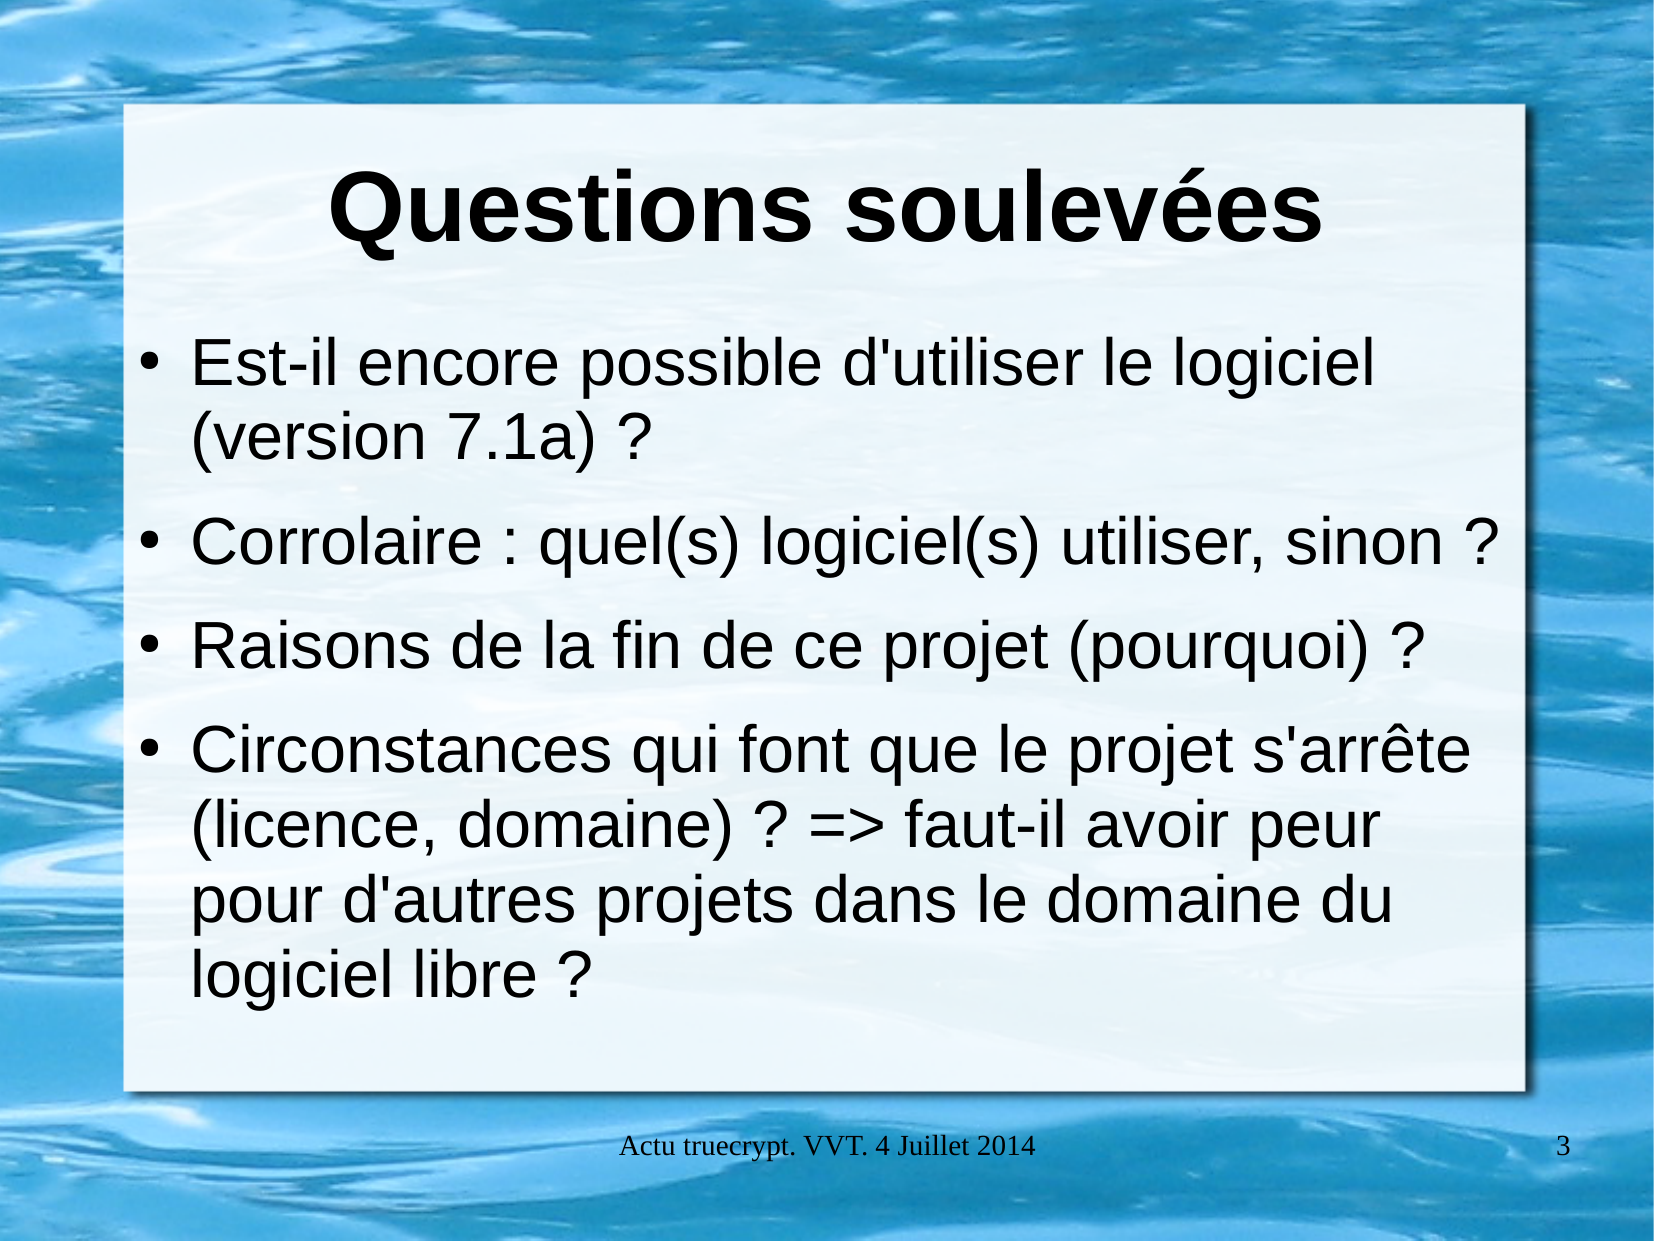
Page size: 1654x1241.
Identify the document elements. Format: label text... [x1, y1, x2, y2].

list Est-il encore possible d'utiliser le logiciel (version 7.1a) ? Corrolaire : quel(s) logiciel(s) utiliser, sinon ? Raisons de la fin de ce projet (pourquoi) ? Circonstances qui font que le projet s'arrête (licence, domaine) ? => faut-il avoir peur pour d'autres projets dans le domaine du logiciel libre ? [120, 324, 1506, 1045]
picture [0, 0, 1654, 1241]
title Questions soulevées [147, 118, 1506, 296]
